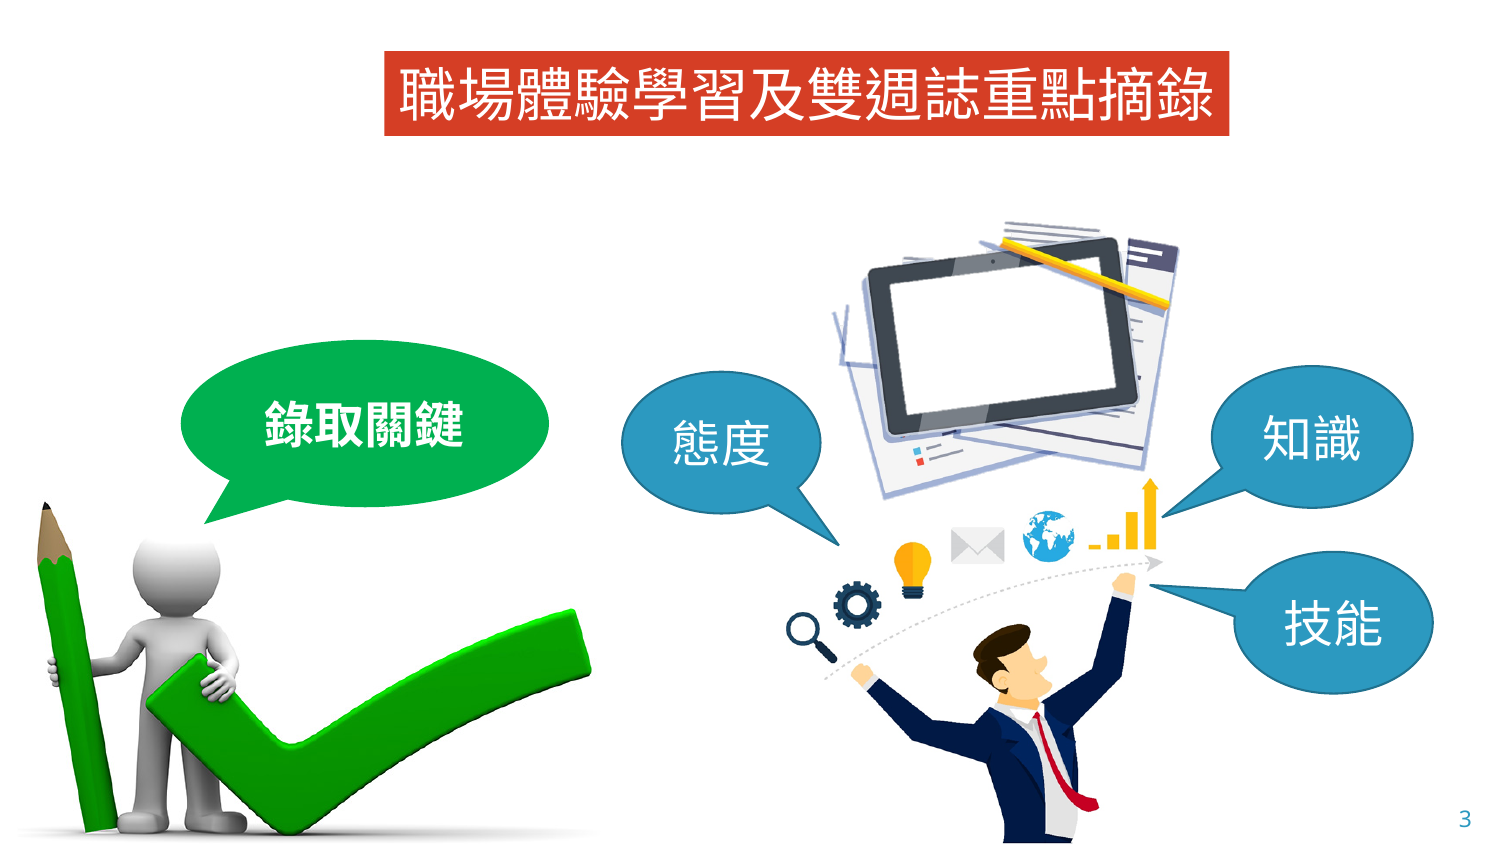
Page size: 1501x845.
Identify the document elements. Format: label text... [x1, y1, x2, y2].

picture [17, 469, 610, 844]
text_box 3 [1458, 804, 1483, 832]
text_box 技能 [1149, 551, 1433, 694]
text_box 職場體驗學習及雙週誌重點摘錄 [384, 51, 1230, 136]
picture [743, 158, 1206, 845]
text_box 錄取關鍵 [181, 340, 548, 523]
text_box 態度 [622, 371, 839, 546]
text_box 知識 [1162, 366, 1413, 518]
picture [1194, 504, 1206, 508]
